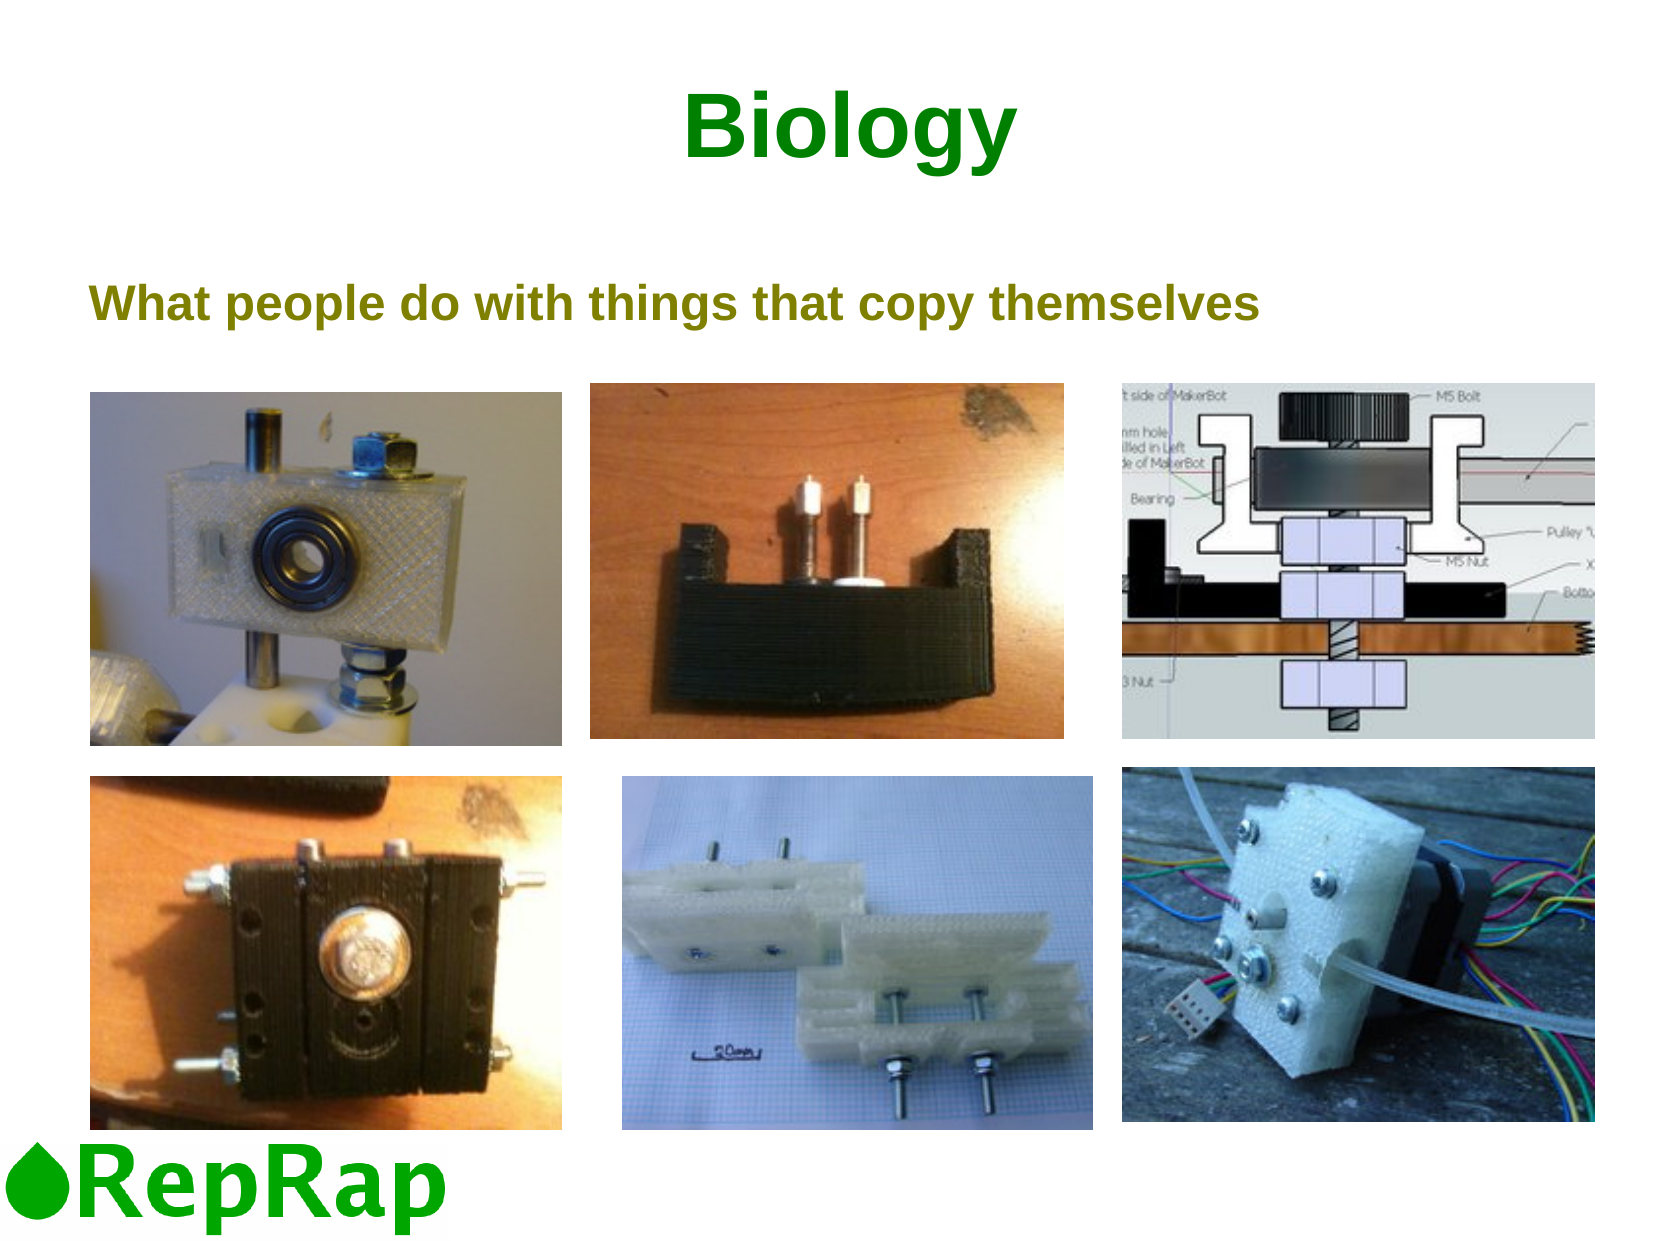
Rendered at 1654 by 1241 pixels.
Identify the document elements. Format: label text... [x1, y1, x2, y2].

title What people do with things that copy themselves [88, 206, 1300, 399]
picture [1122, 767, 1595, 1123]
title Biology [106, 59, 1595, 296]
picture [90, 776, 562, 1130]
picture [0, 1138, 451, 1241]
picture [90, 392, 562, 746]
picture [622, 776, 1093, 1130]
picture [1122, 383, 1595, 739]
picture [590, 383, 1064, 739]
